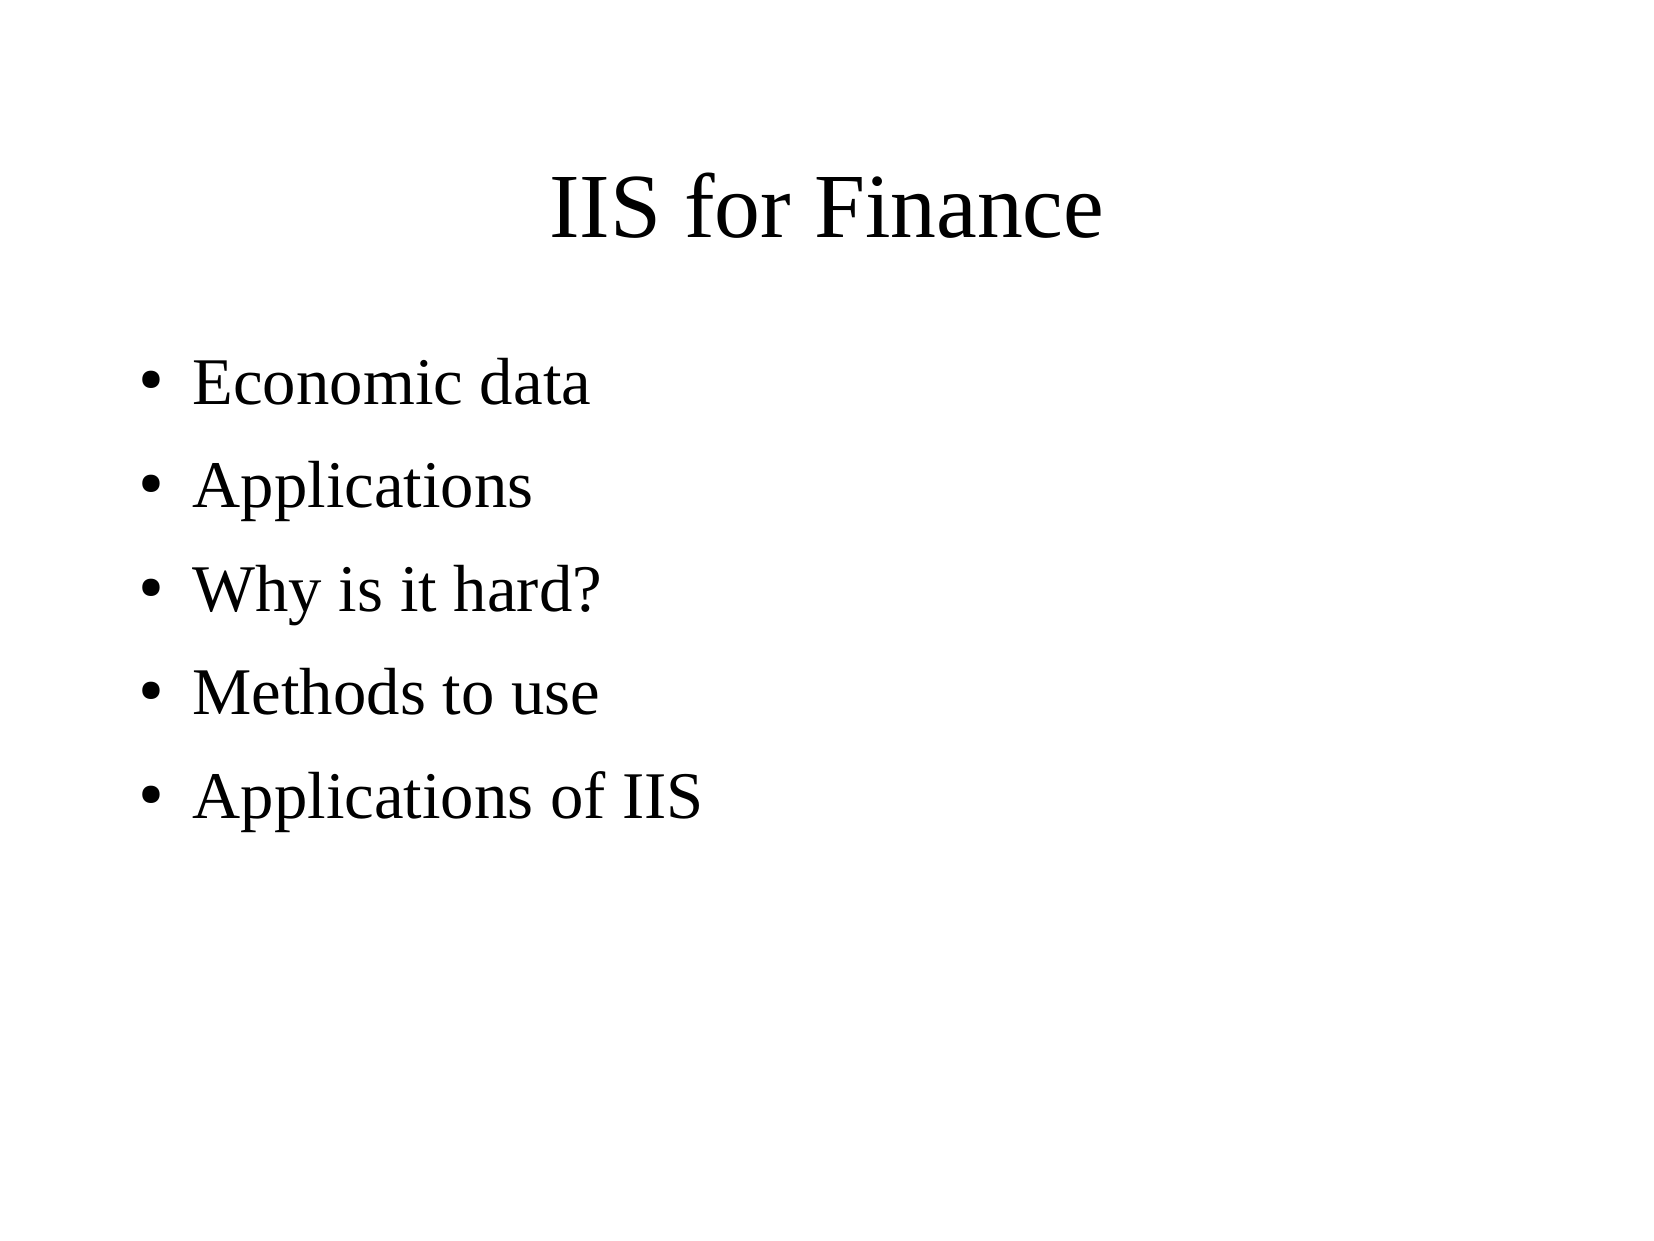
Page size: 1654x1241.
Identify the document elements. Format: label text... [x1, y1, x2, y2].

title IIS for Finance [121, 102, 1534, 311]
list Economic data Applications Why is it hard? Methods to use Applications of IIS [121, 344, 1534, 1127]
